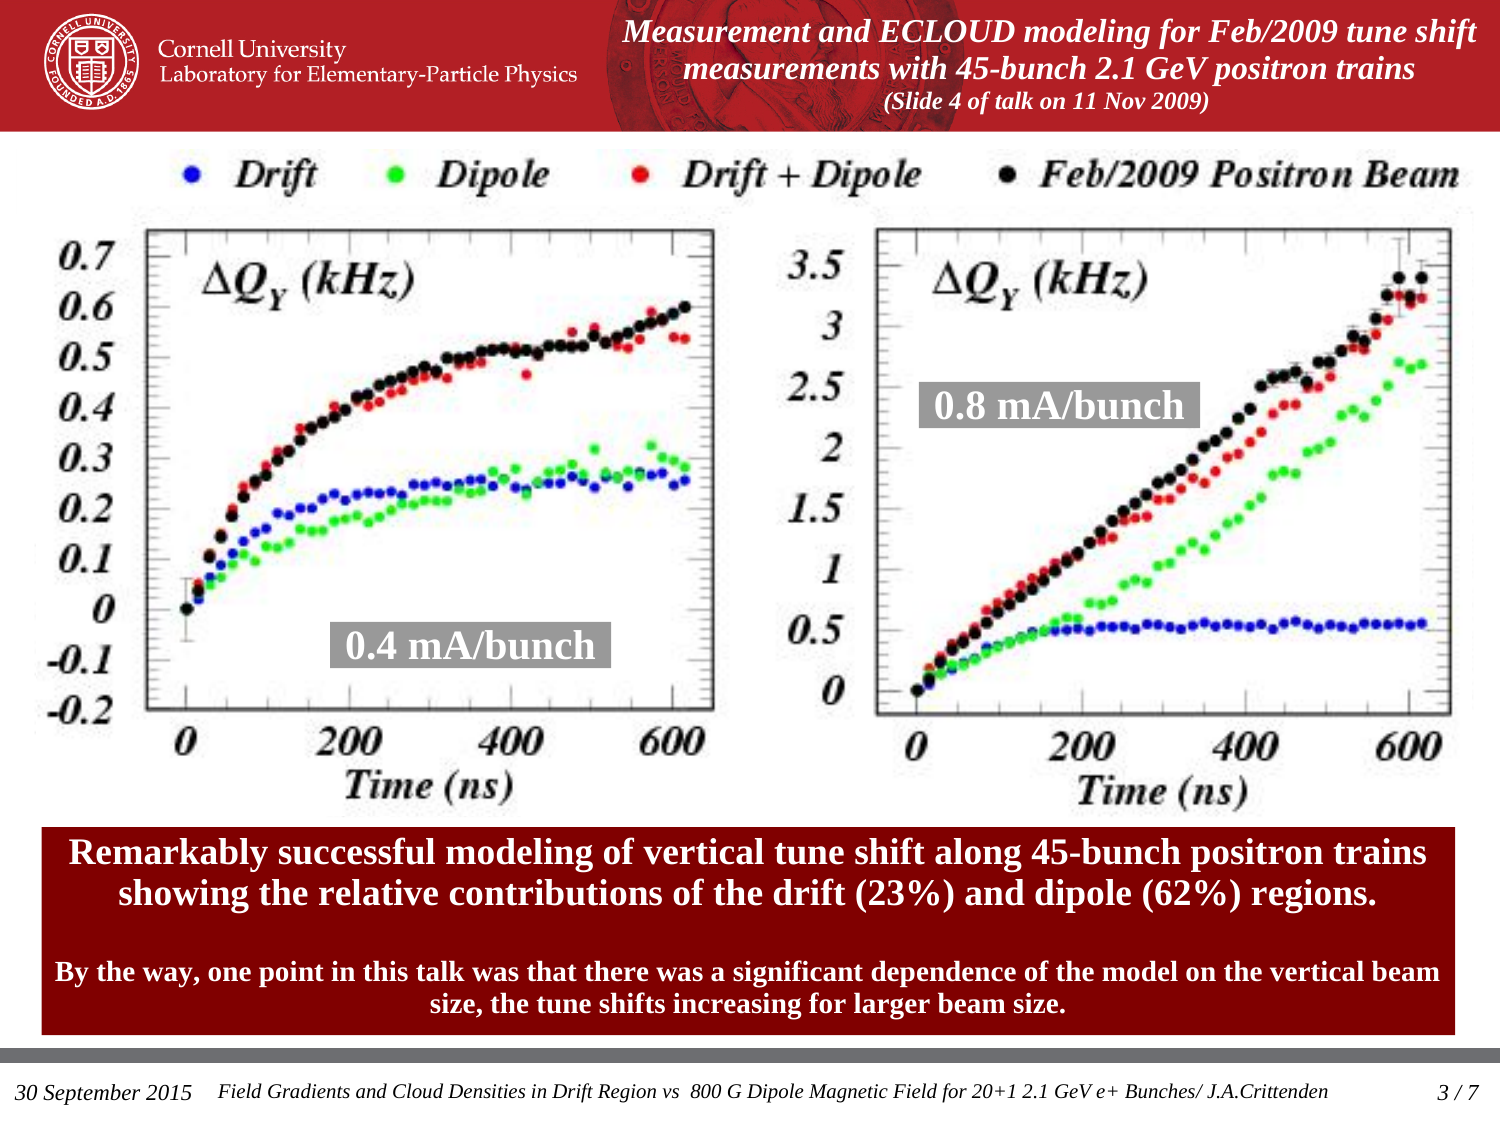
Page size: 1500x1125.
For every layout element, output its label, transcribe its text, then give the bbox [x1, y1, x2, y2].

picture [0, 0, 1500, 132]
text_box Remarkably successful modeling of vertical tune shift along 45-bunch positron trains showing the relative contributions of the drift (23%) and dipole (62%) regions. By the way, one point in this talk was that there was a significant dependence of the model on the vertical beam size, the tune shifts increasing for larger beam size. [41, 827, 1456, 1036]
text_box 0.4 mA/bunch [330, 621, 612, 669]
text_box 0.8 mA/bunch [918, 381, 1201, 429]
title Measurement and ECLOUD modeling for Feb/2009 tune shift measurements with 45-bunch 2.1 GeV positron trains (Slide 4 of talk on 11 Nov 2009) [600, 7, 1500, 121]
picture [15, 149, 1486, 827]
